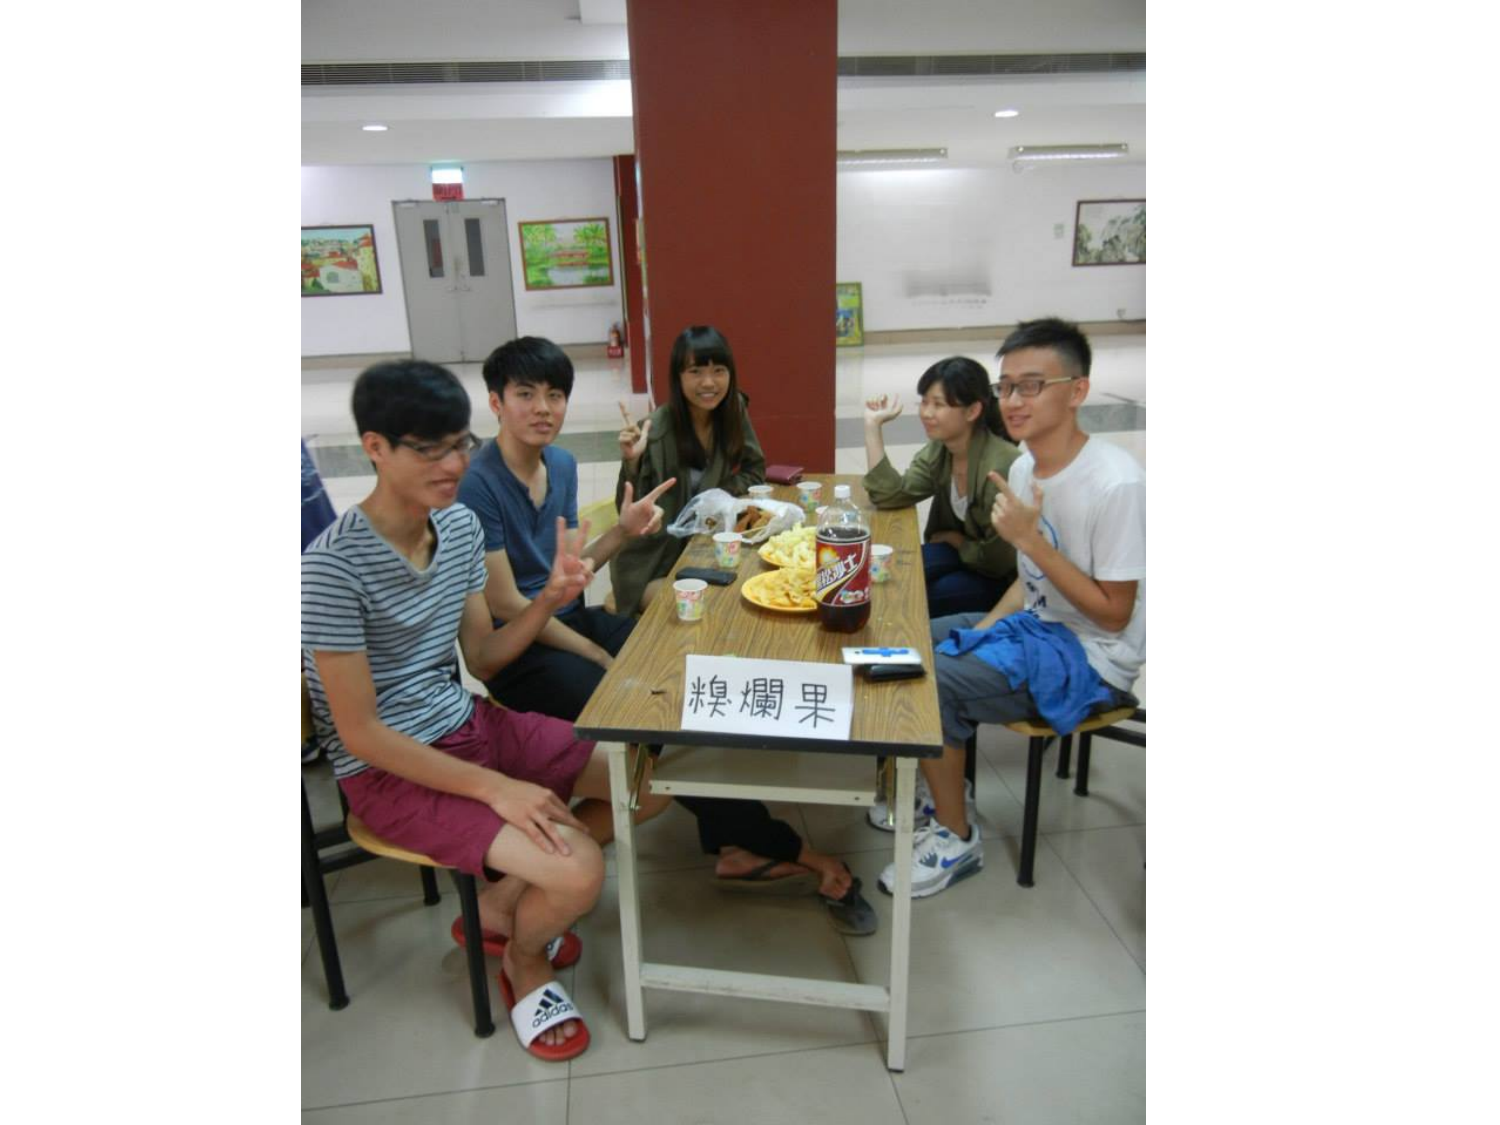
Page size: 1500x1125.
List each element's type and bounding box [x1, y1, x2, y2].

picture [301, 0, 1146, 1125]
